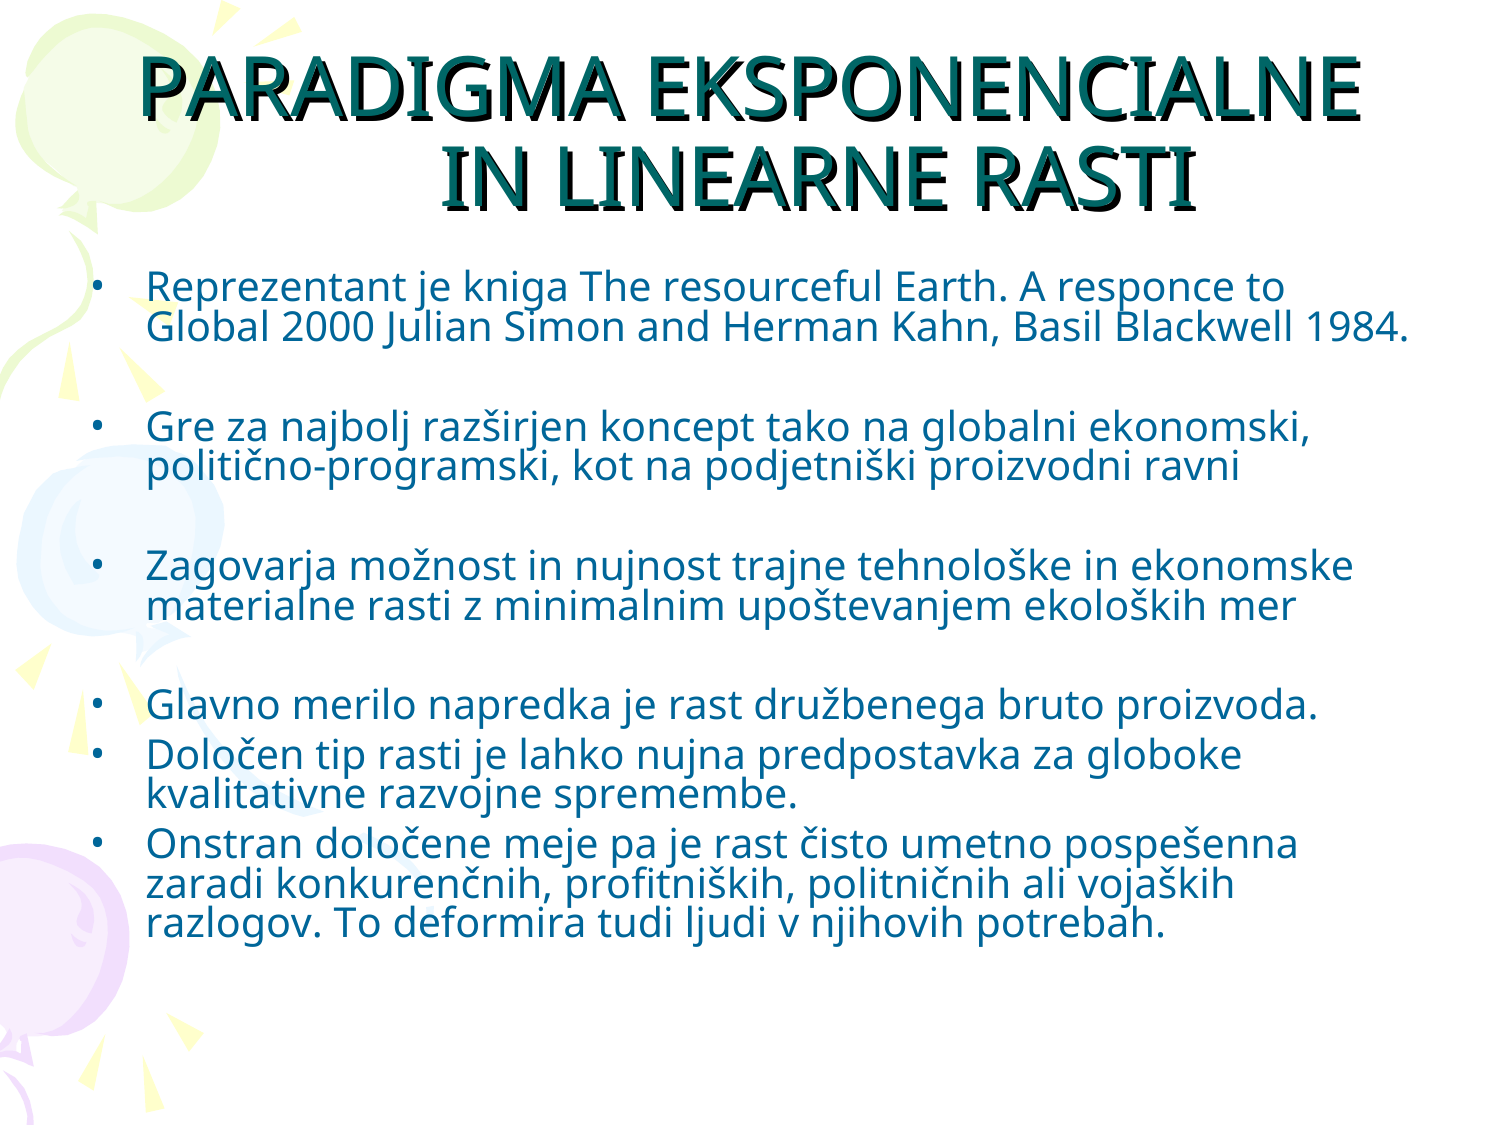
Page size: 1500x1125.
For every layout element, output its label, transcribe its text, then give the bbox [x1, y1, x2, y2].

title PARADIGMA EKSPONENCIALNE IN LINEARNE RASTI [72, 16, 1426, 233]
list Reprezentant je kniga The resourceful Earth. A responce to Global 2000 Julian Simon and Herman Kahn, Basil Blackwell 1984. Gre za najbolj razširjen koncept tako na globalni ekonomski, politično-programski, kot na podjetniški proizvodni ravni Zagovarja možnost in nujnost trajne tehnološke in ekonomske materialne rasti z minimalnim upoštevanjem ekoloških mer Glavno merilo napredka je rast družbenega bruto proizvoda. Določen tip rasti je lahko nujna predpostavka za globoke kvalitativne razvojne spremembe. Onstran določene meje pa je rast čisto umetno pospešenna zaradi konkurenčnih, profitniških, politničnih ali vojaških razlogov. To deformira tudi ljudi v njihovih potrebah. [75, 262, 1426, 994]
